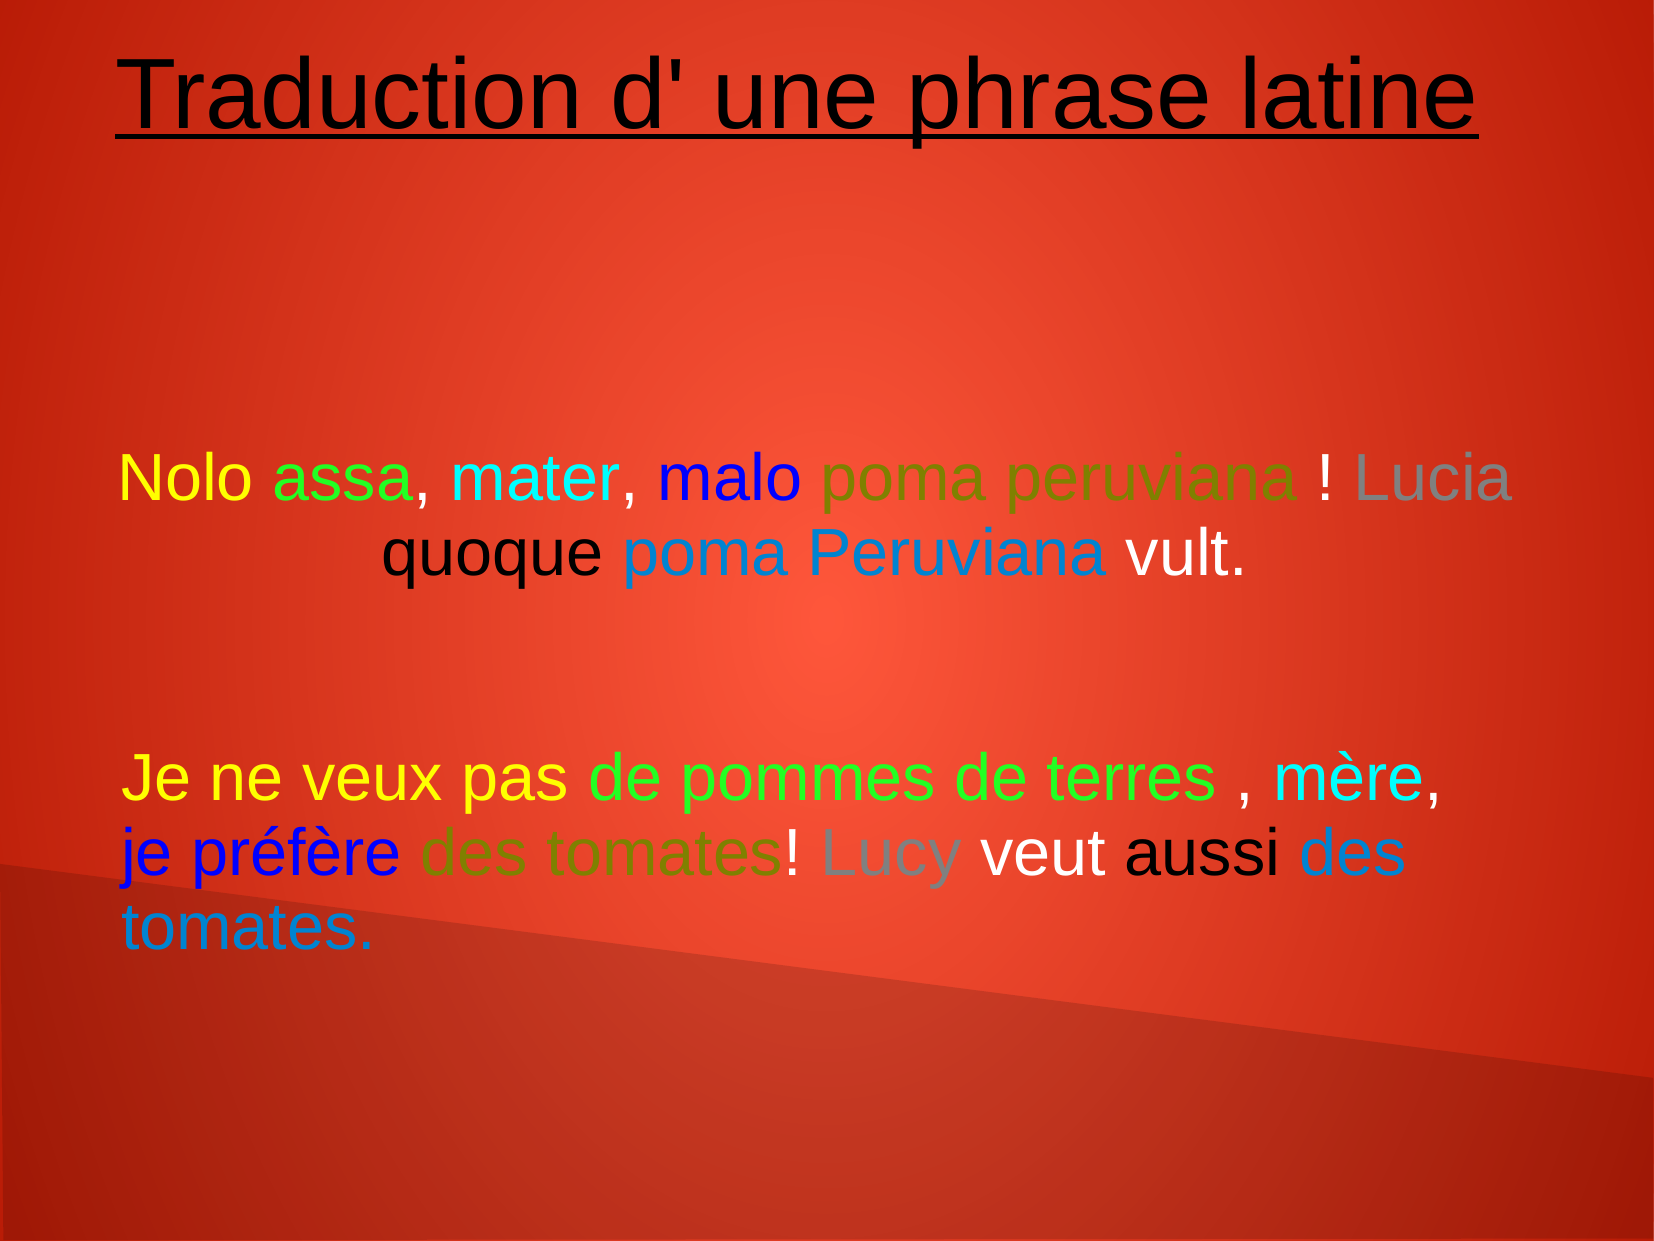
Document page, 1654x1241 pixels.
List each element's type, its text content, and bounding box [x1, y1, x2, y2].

text_box Nolo assa, mater, malo poma peruviana ! Lucia quoque poma Peruviana vult. [70, 35, 1560, 995]
text_box Traduction d' une phrase latine [0, 30, 1595, 157]
text_box Je ne veux pas de pommes de terres , mère, je préfère des tomates! Lucy veut aussi des tomates. [106, 732, 1477, 972]
